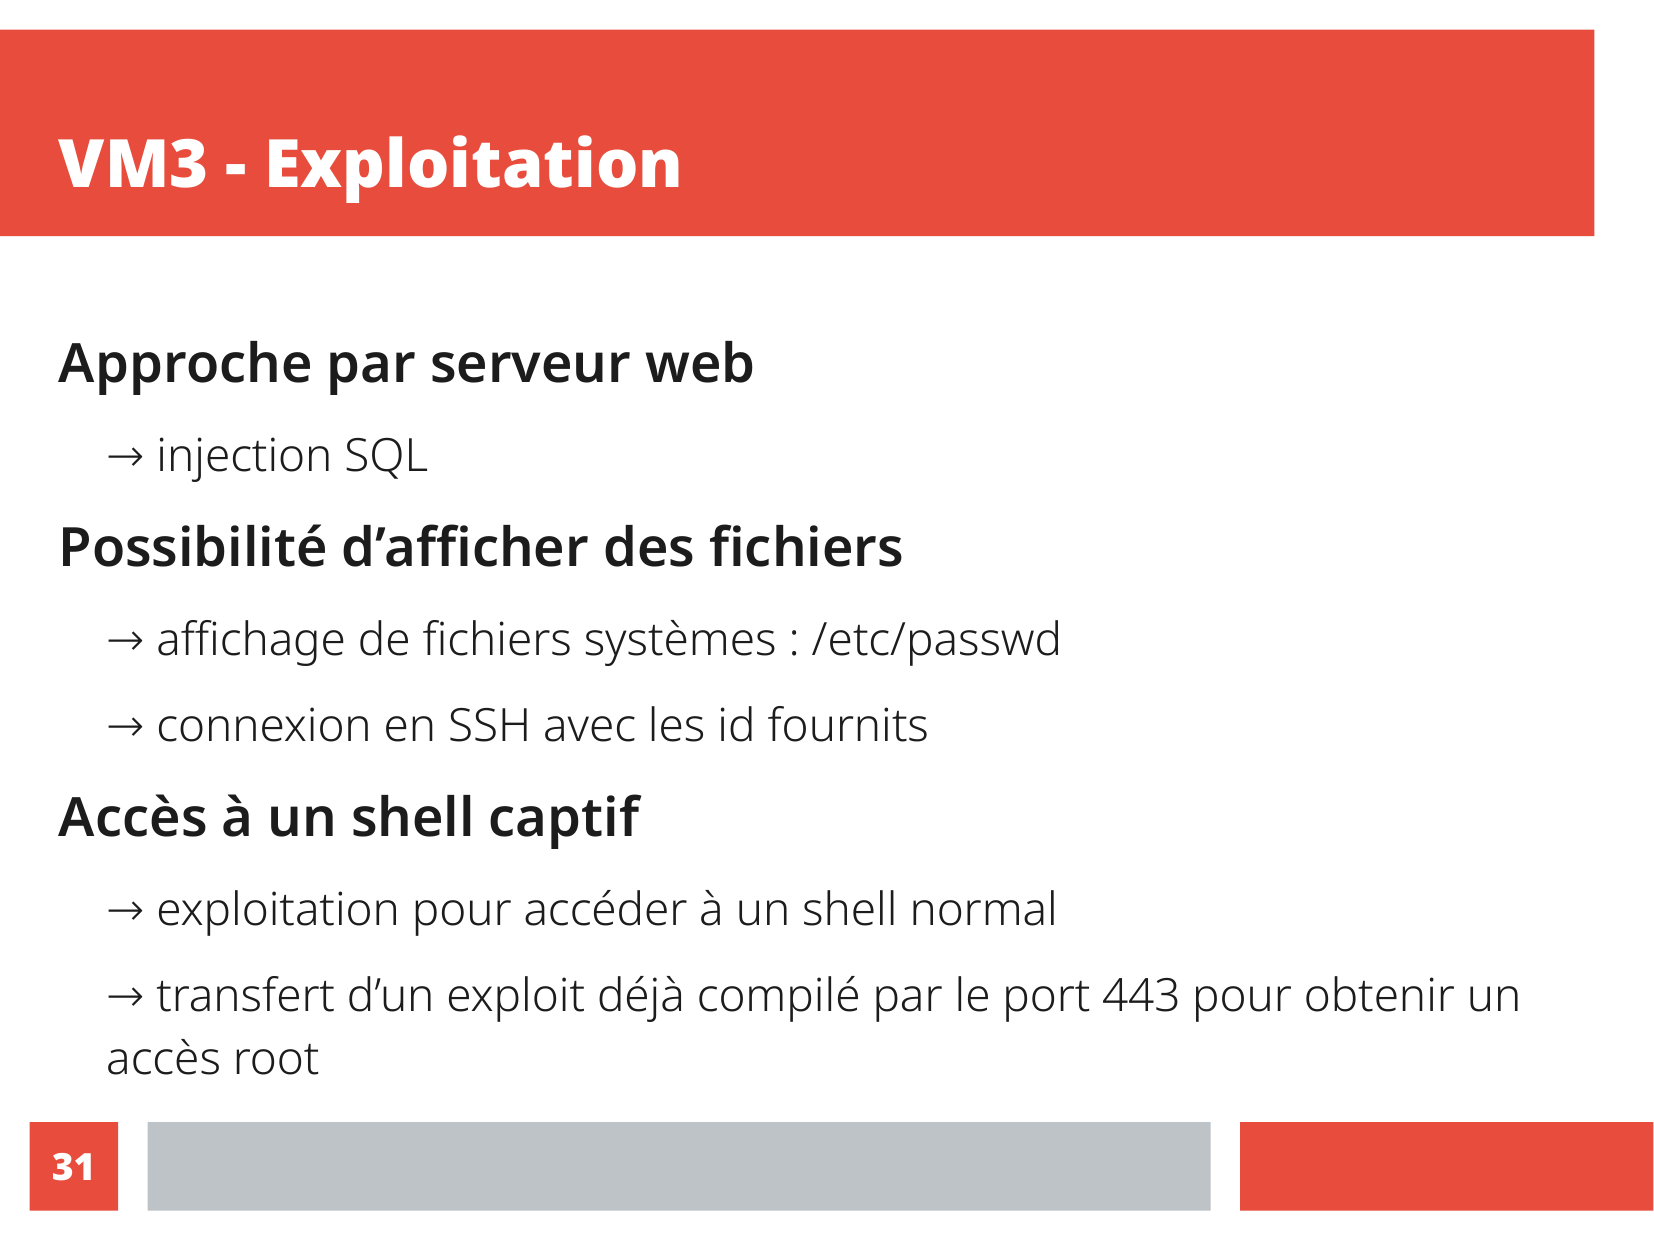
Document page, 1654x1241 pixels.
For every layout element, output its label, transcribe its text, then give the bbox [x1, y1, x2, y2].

title VM3 - Exploitation [59, 59, 1595, 207]
list Approche par serveur web → injection SQL Possibilité d’afficher des fichiers → affichage de fichiers systèmes : /etc/passwd → connexion en SSH avec les id fournits Accès à un shell captif → exploitation pour accéder à un shell normal → transfert d’un exploit déjà compilé par le port 443 pour obtenir un accès root [59, 324, 1565, 1093]
